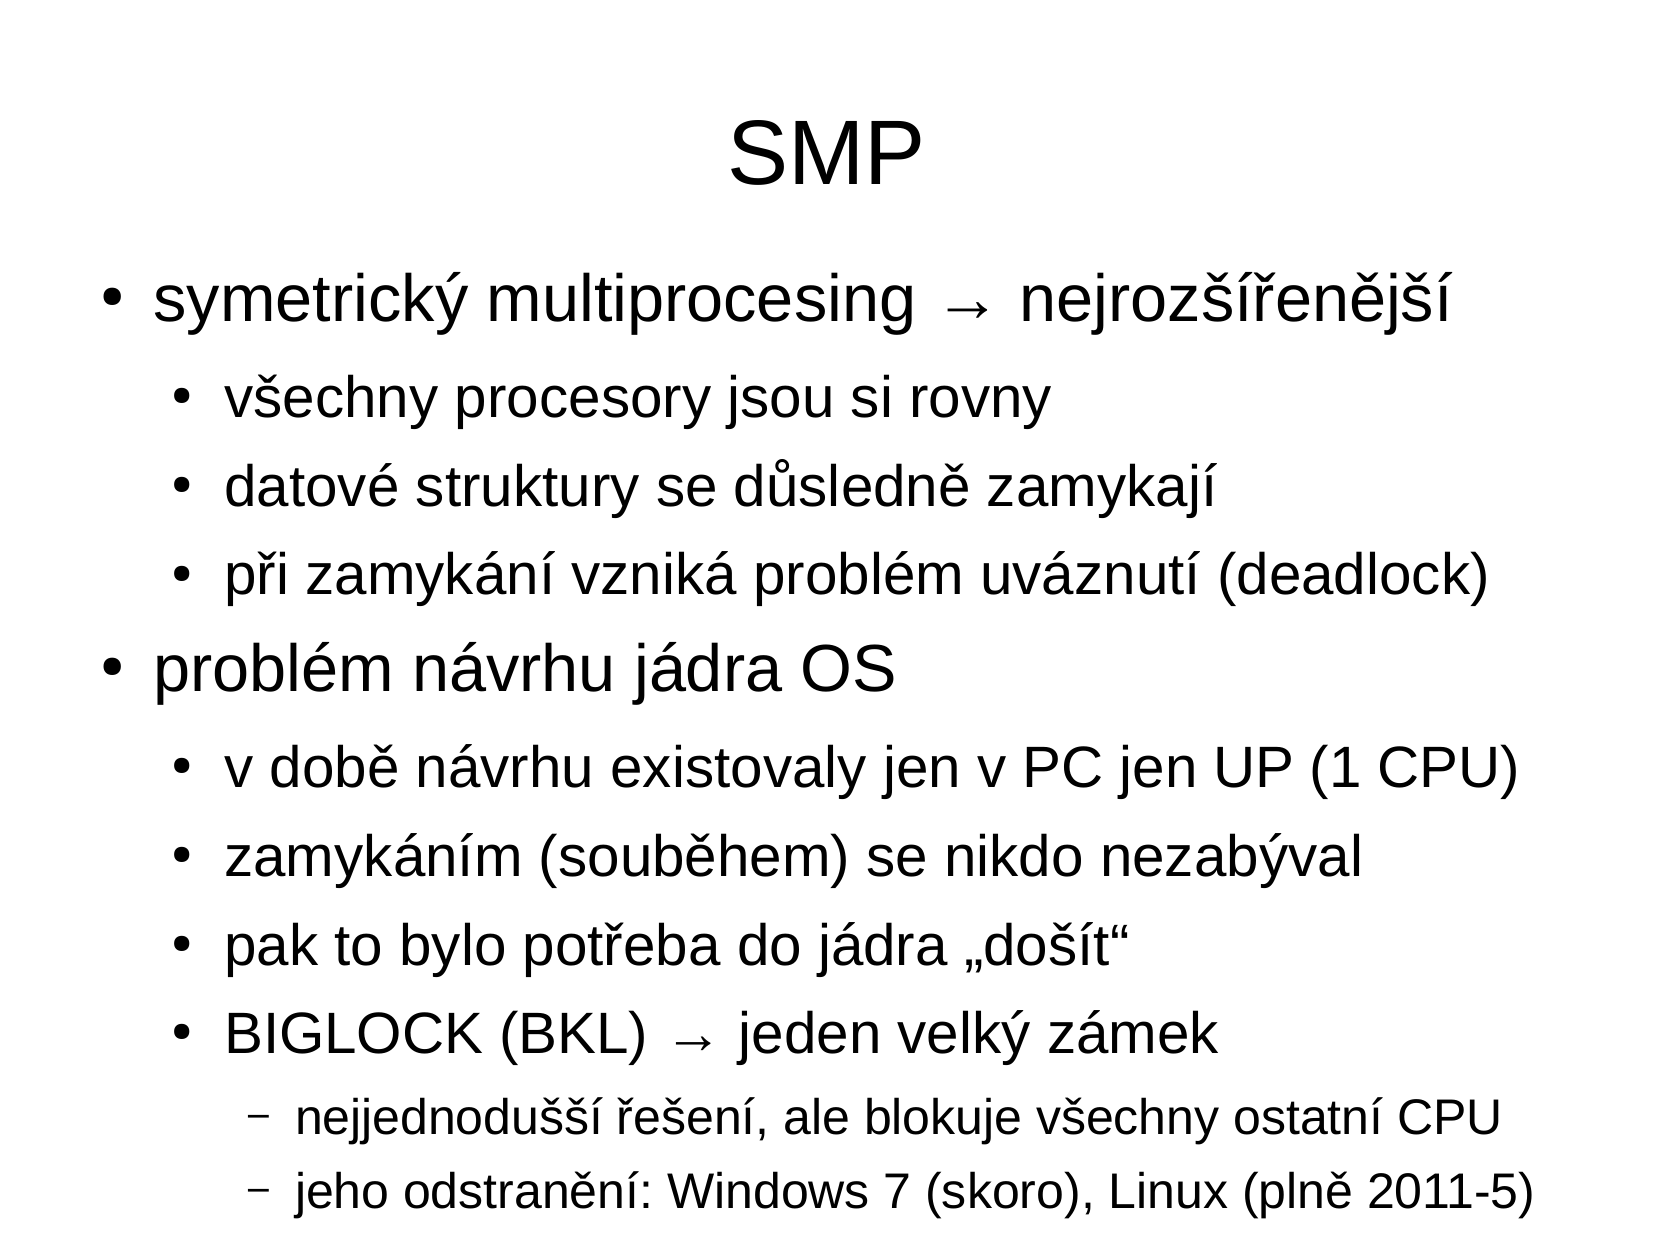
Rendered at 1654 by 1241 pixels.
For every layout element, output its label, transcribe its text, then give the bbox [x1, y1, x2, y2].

title SMP [82, 56, 1571, 250]
list symetrický multiprocesing → nejrozšířenější všechny procesory jsou si rovny datové struktury se důsledně zamykají při zamykání vzniká problém uváznutí (deadlock) problém návrhu jádra OS v době návrhu existovaly jen v PC jen UP (1 CPU) zamykáním (souběhem) se nikdo nezabýval pak to bylo potřeba do jádra „došít“ BIGLOCK (BKL) → jeden velký zámek nejjednodušší řešení, ale blokuje všechny ostatní CPU jeho odstranění: Windows 7 (skoro), Linux (plně 2011-5) [82, 260, 1571, 1220]
